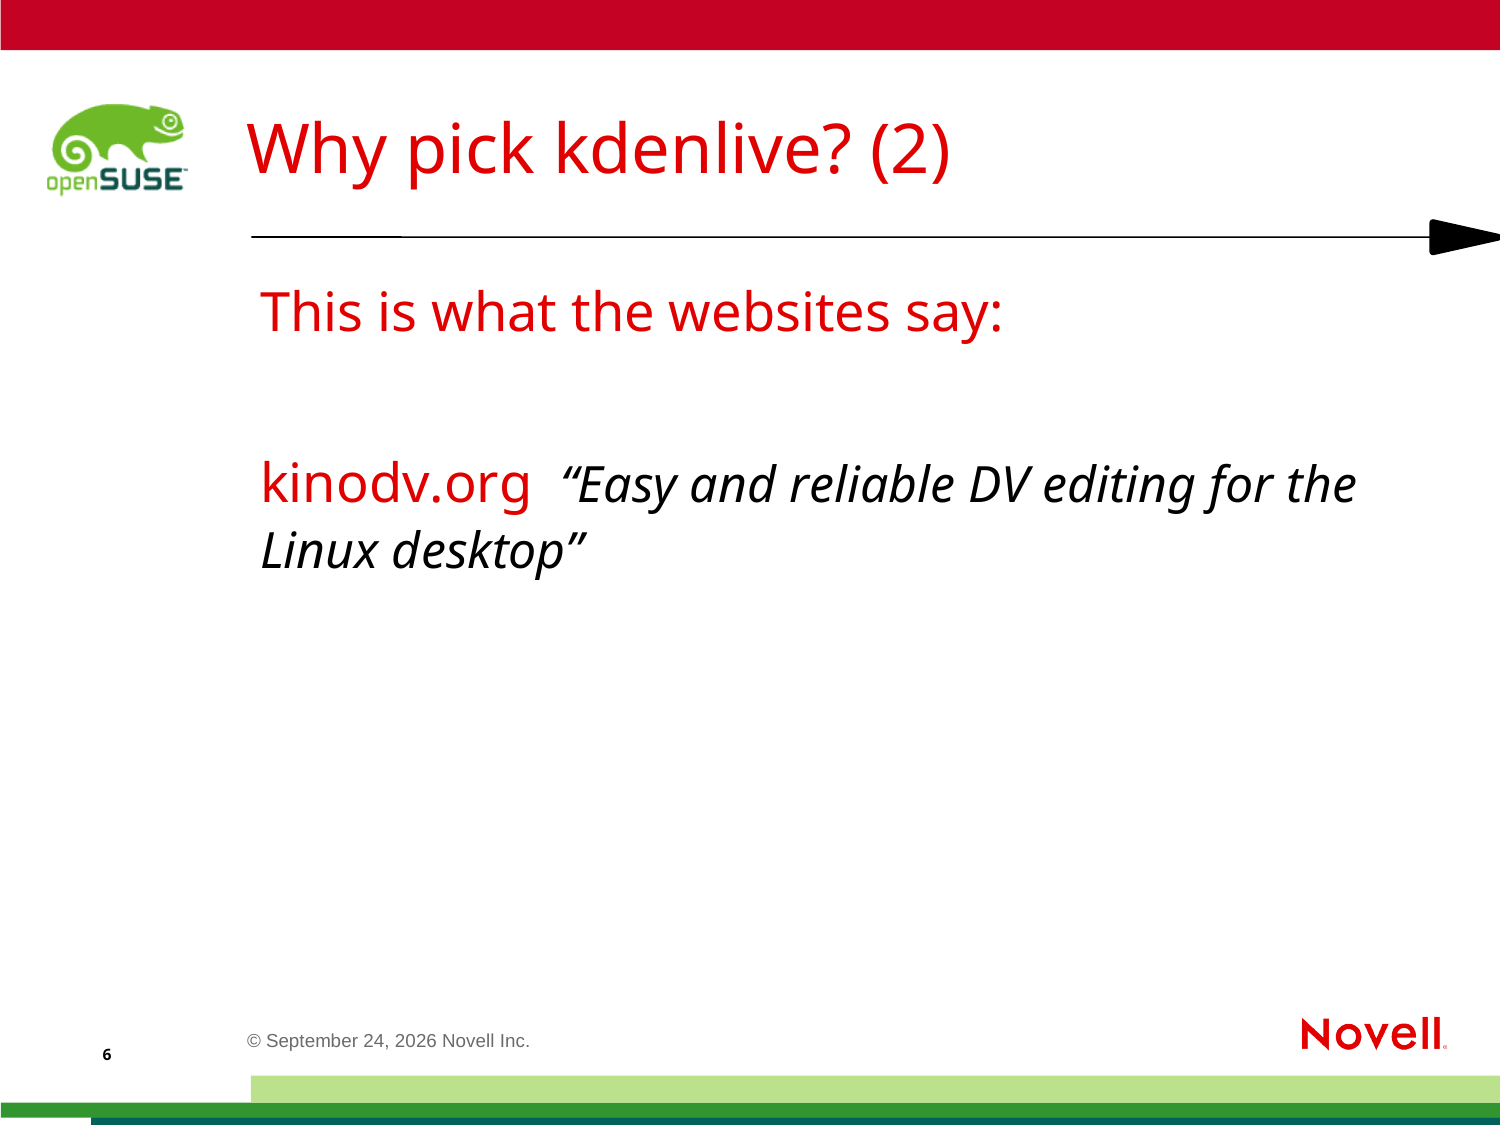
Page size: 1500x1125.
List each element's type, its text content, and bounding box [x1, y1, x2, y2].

title Why pick kdenlive? (2) [246, 60, 1409, 239]
list This is what the websites say: kinodv.org “Easy and reliable DV editing for the Linux desktop” [245, 267, 1458, 1026]
picture [47, 104, 188, 197]
picture [1295, 1026, 1453, 1056]
